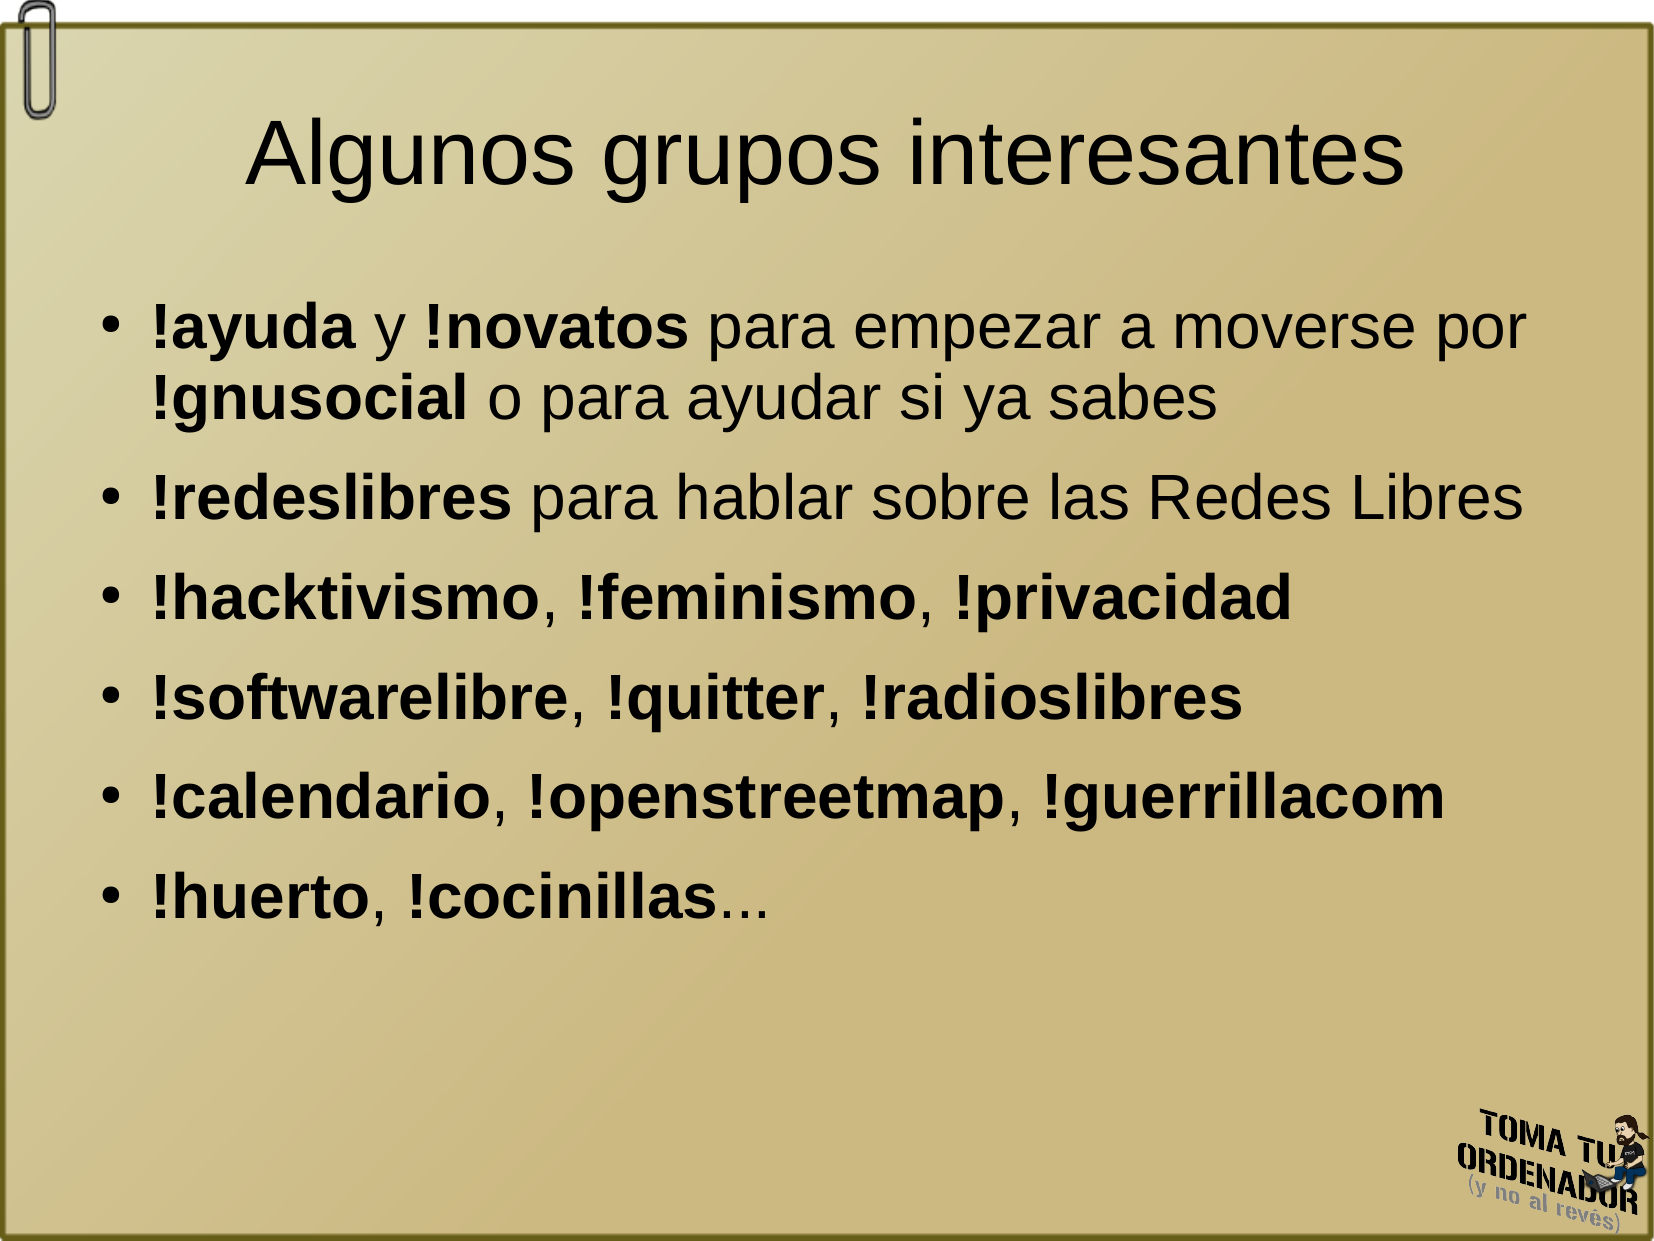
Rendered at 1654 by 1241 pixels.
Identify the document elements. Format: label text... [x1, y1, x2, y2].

title Algunos grupos interesantes [82, 49, 1571, 257]
list !ayuda y !novatos para empezar a moverse por !gnusocial o para ayudar si ya sabes !redeslibres para hablar sobre las Redes Libres !hacktivismo, !feminismo, !privacidad !softwarelibre, !quitter, !radioslibres !calendario, !openstreetmap, !guerrillacom !huerto, !cocinillas... [82, 290, 1538, 1010]
picture [0, 0, 1654, 1241]
